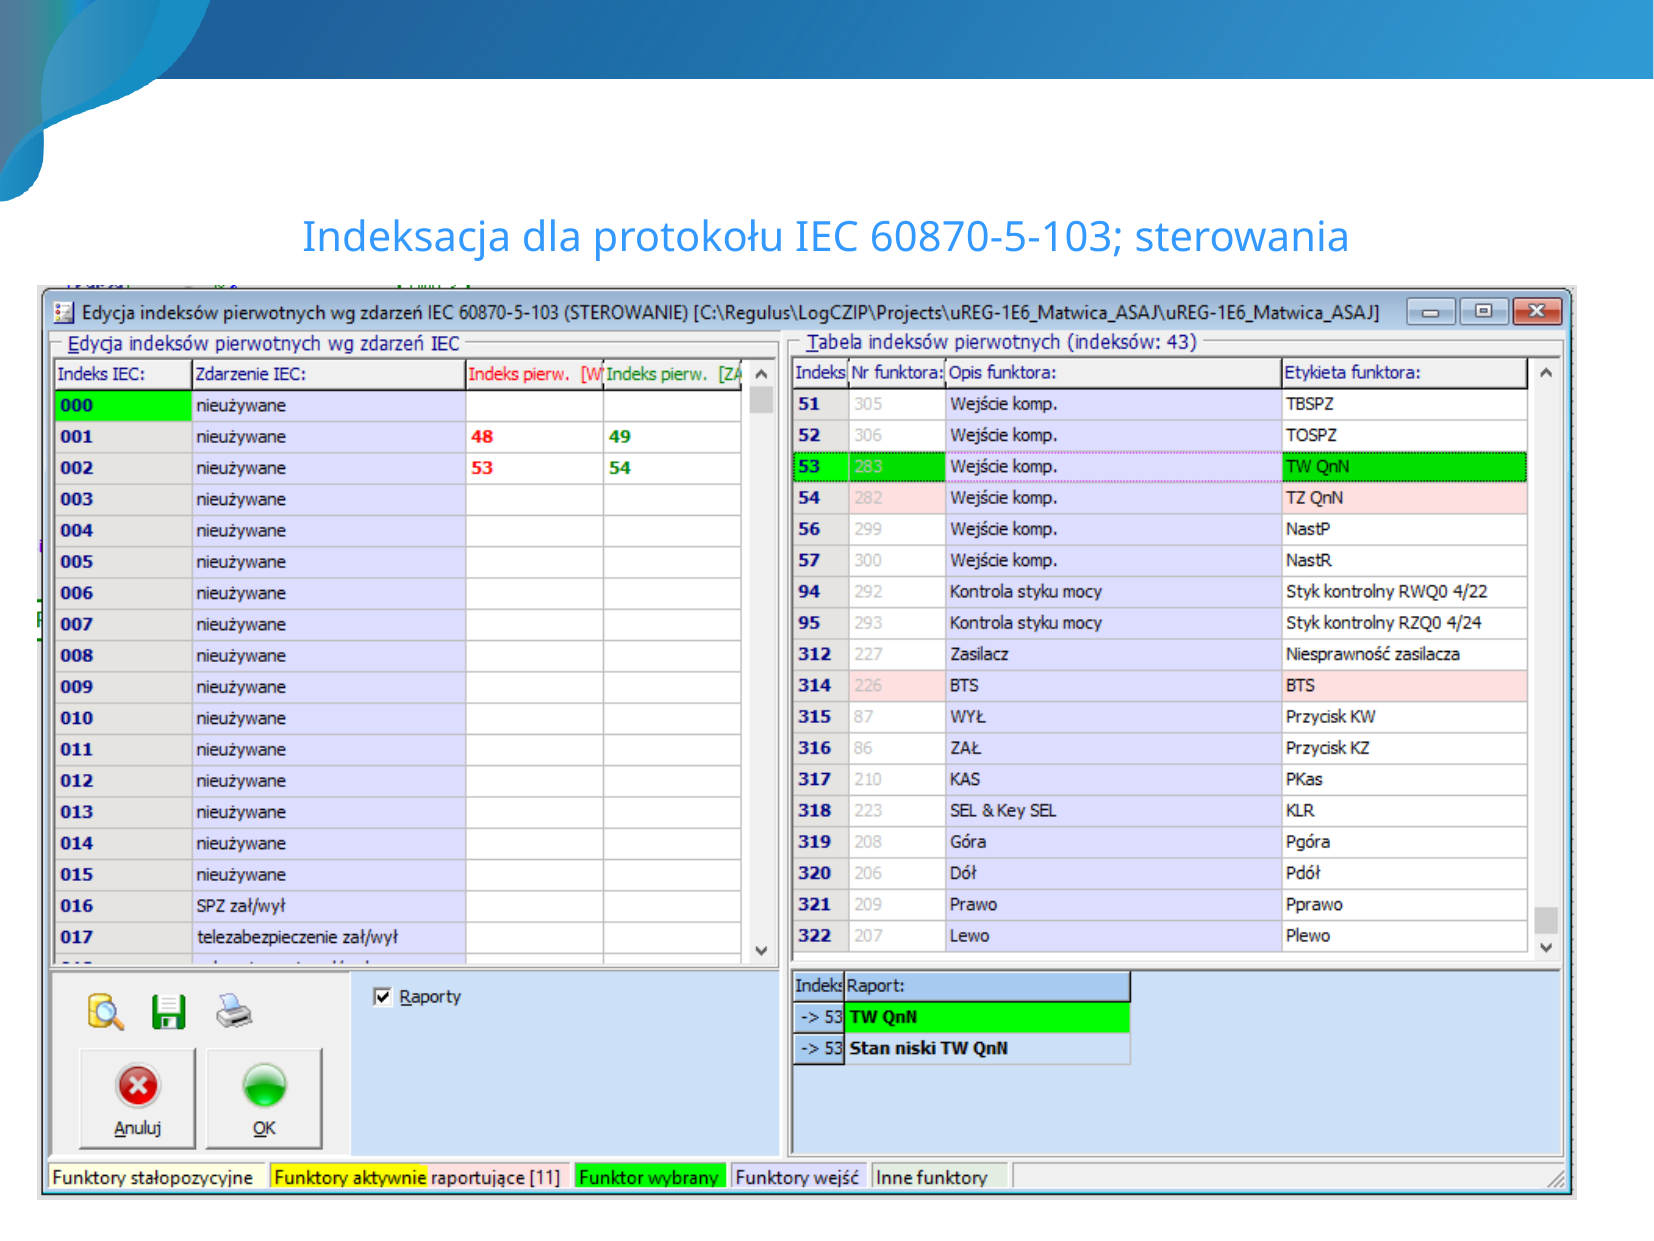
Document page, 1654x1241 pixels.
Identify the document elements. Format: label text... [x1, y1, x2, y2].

picture [0, 0, 1654, 1241]
title Indeksacja dla protokołu IEC 60870-5-103; sterowania [82, 132, 1571, 285]
